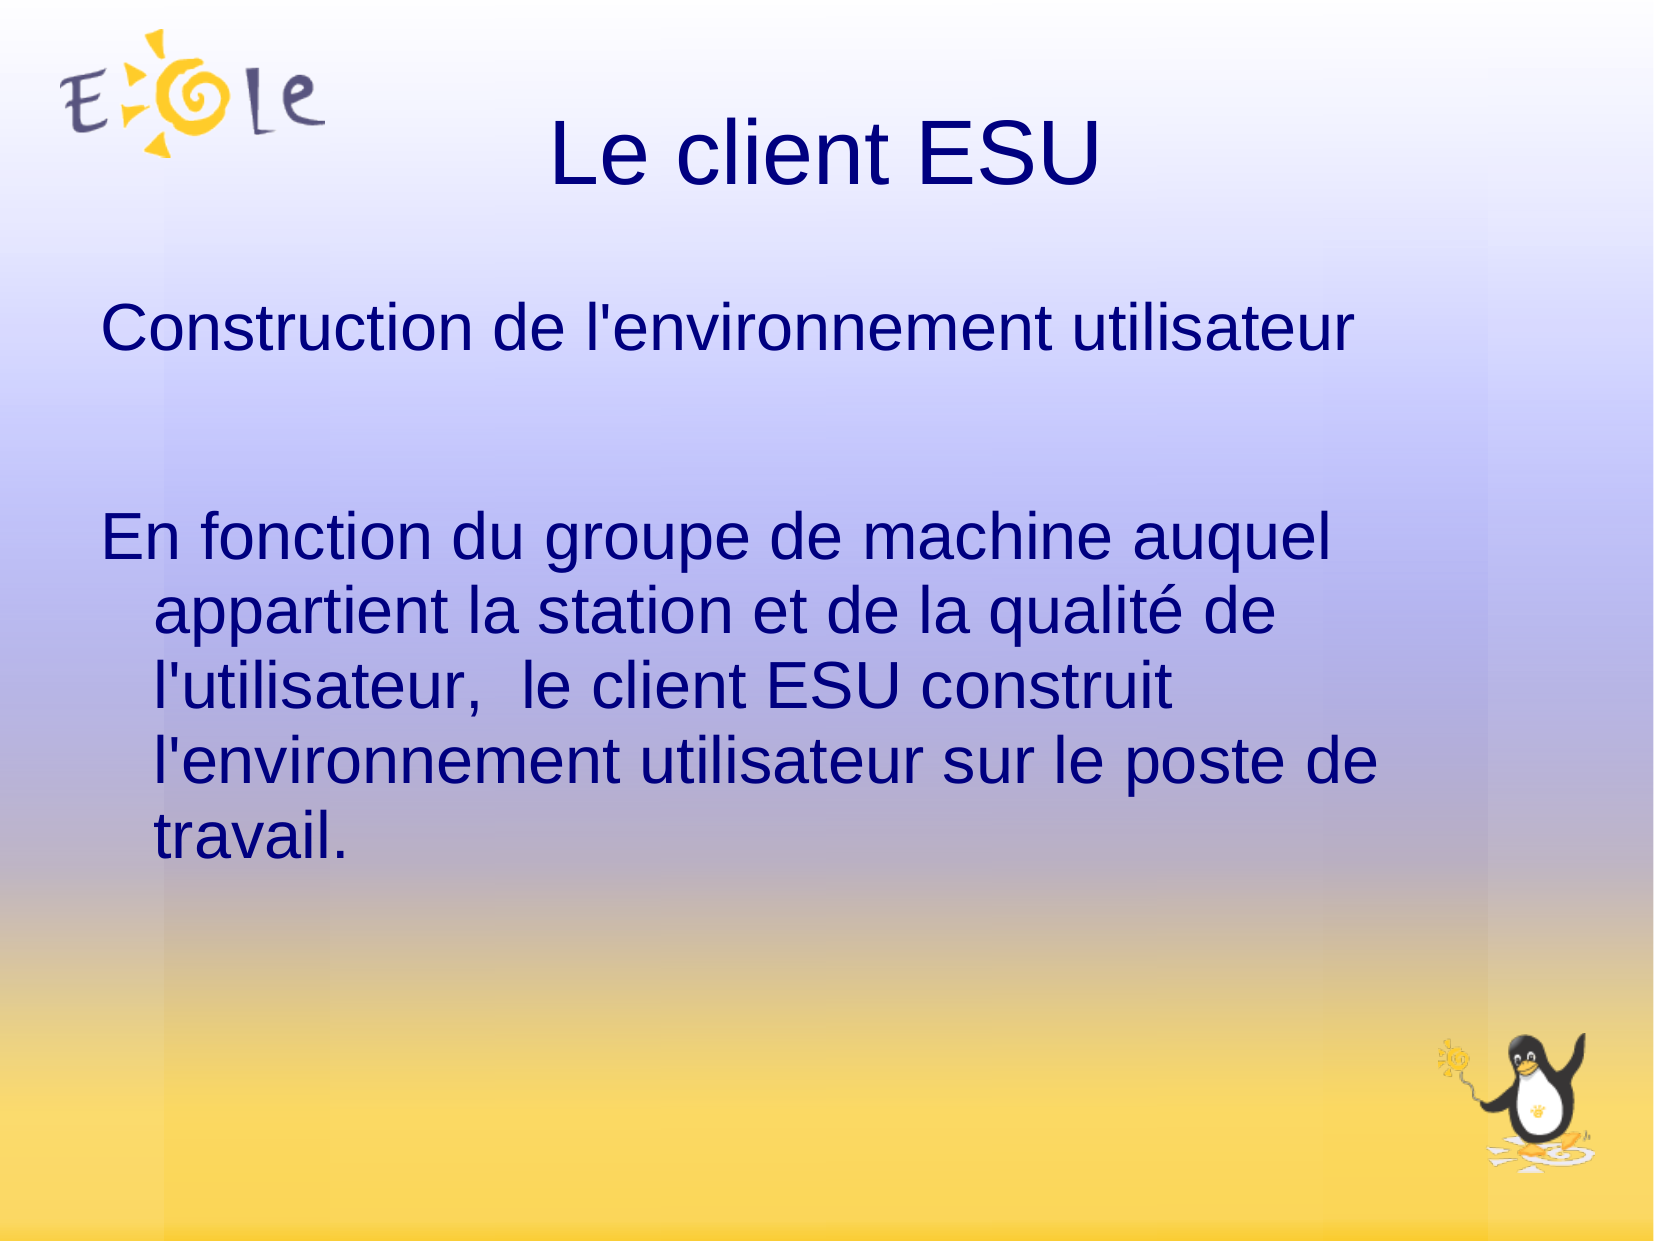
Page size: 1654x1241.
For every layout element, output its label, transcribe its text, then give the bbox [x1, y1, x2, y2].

list Construction de l'environnement utilisateur En fonction du groupe de machine auquel appartient la station et de la qualité de l'utilisateur, le client ESU construit l'environnement utilisateur sur le poste de travail. [82, 290, 1571, 1109]
title Le client ESU [82, 49, 1571, 257]
picture [0, 0, 1654, 1241]
